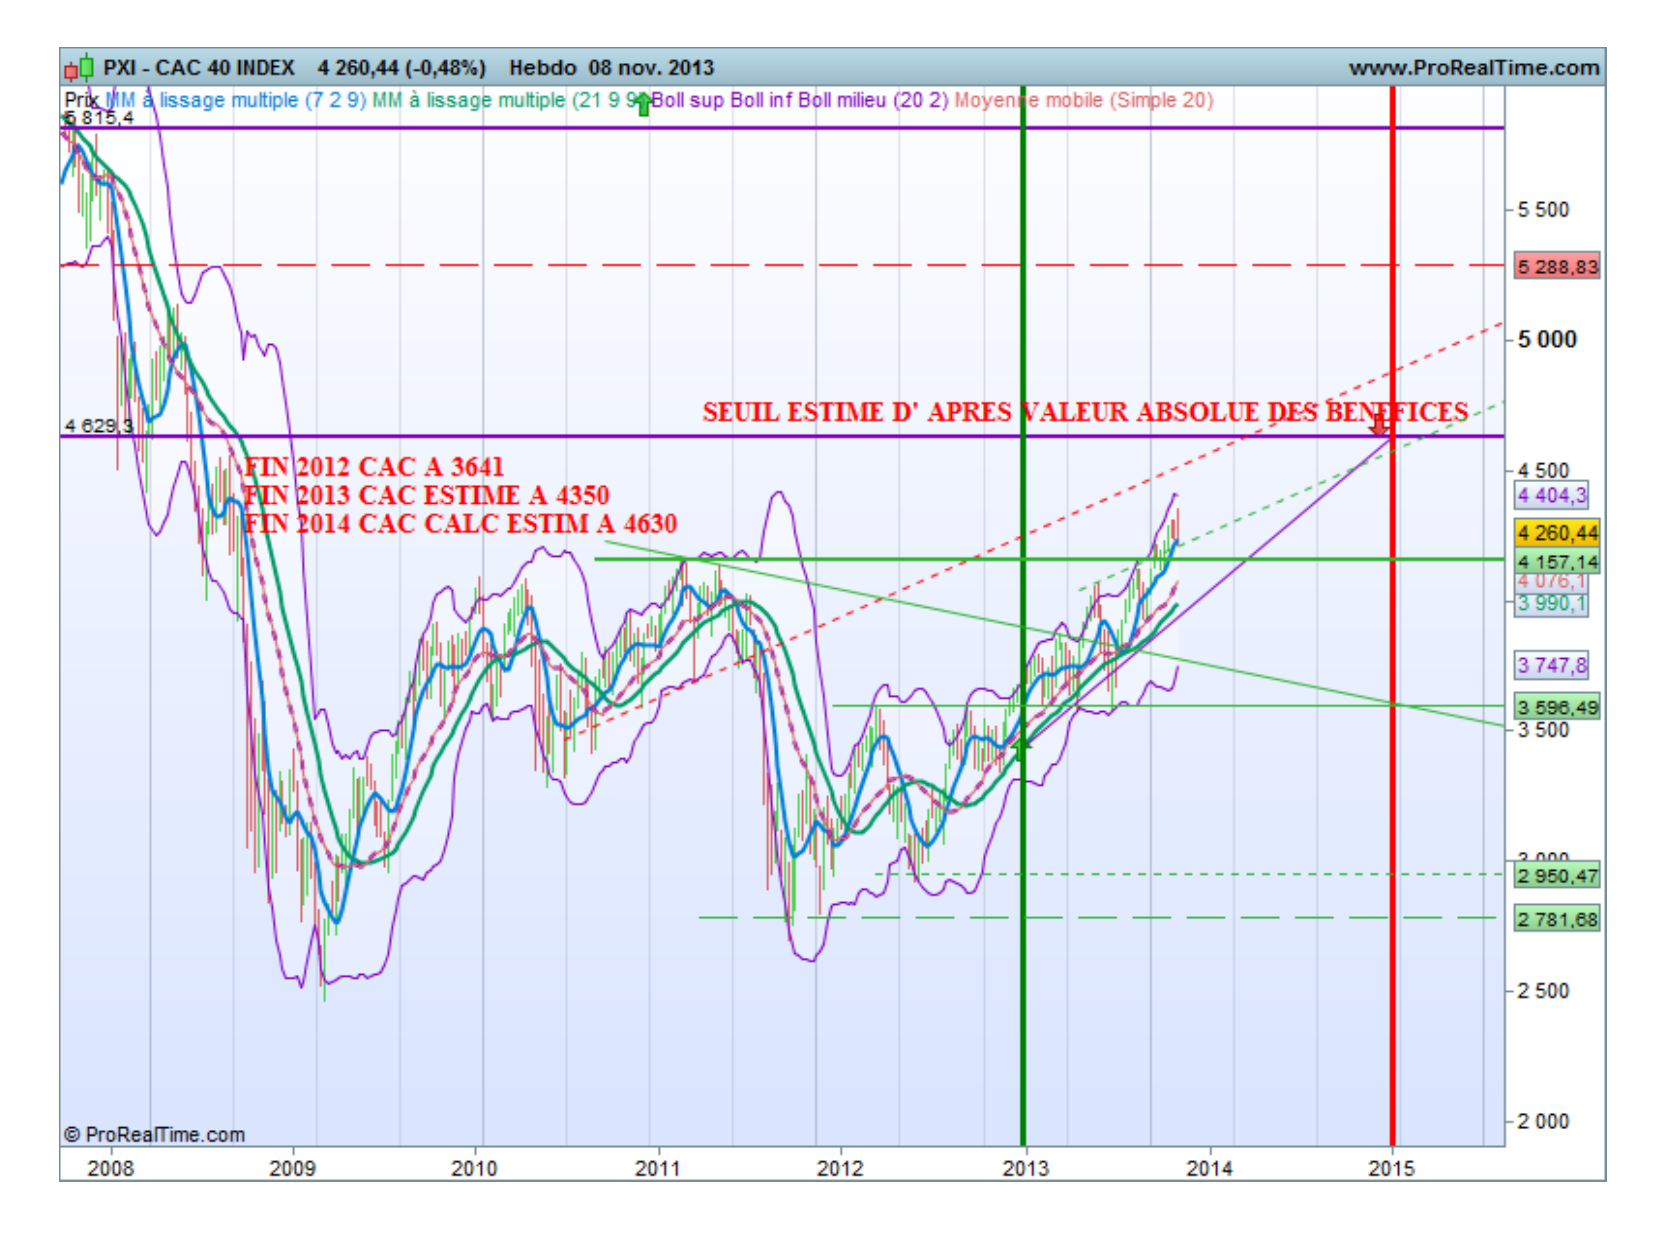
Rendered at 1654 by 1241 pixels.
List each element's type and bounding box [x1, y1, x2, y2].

picture [59, 47, 1607, 1182]
